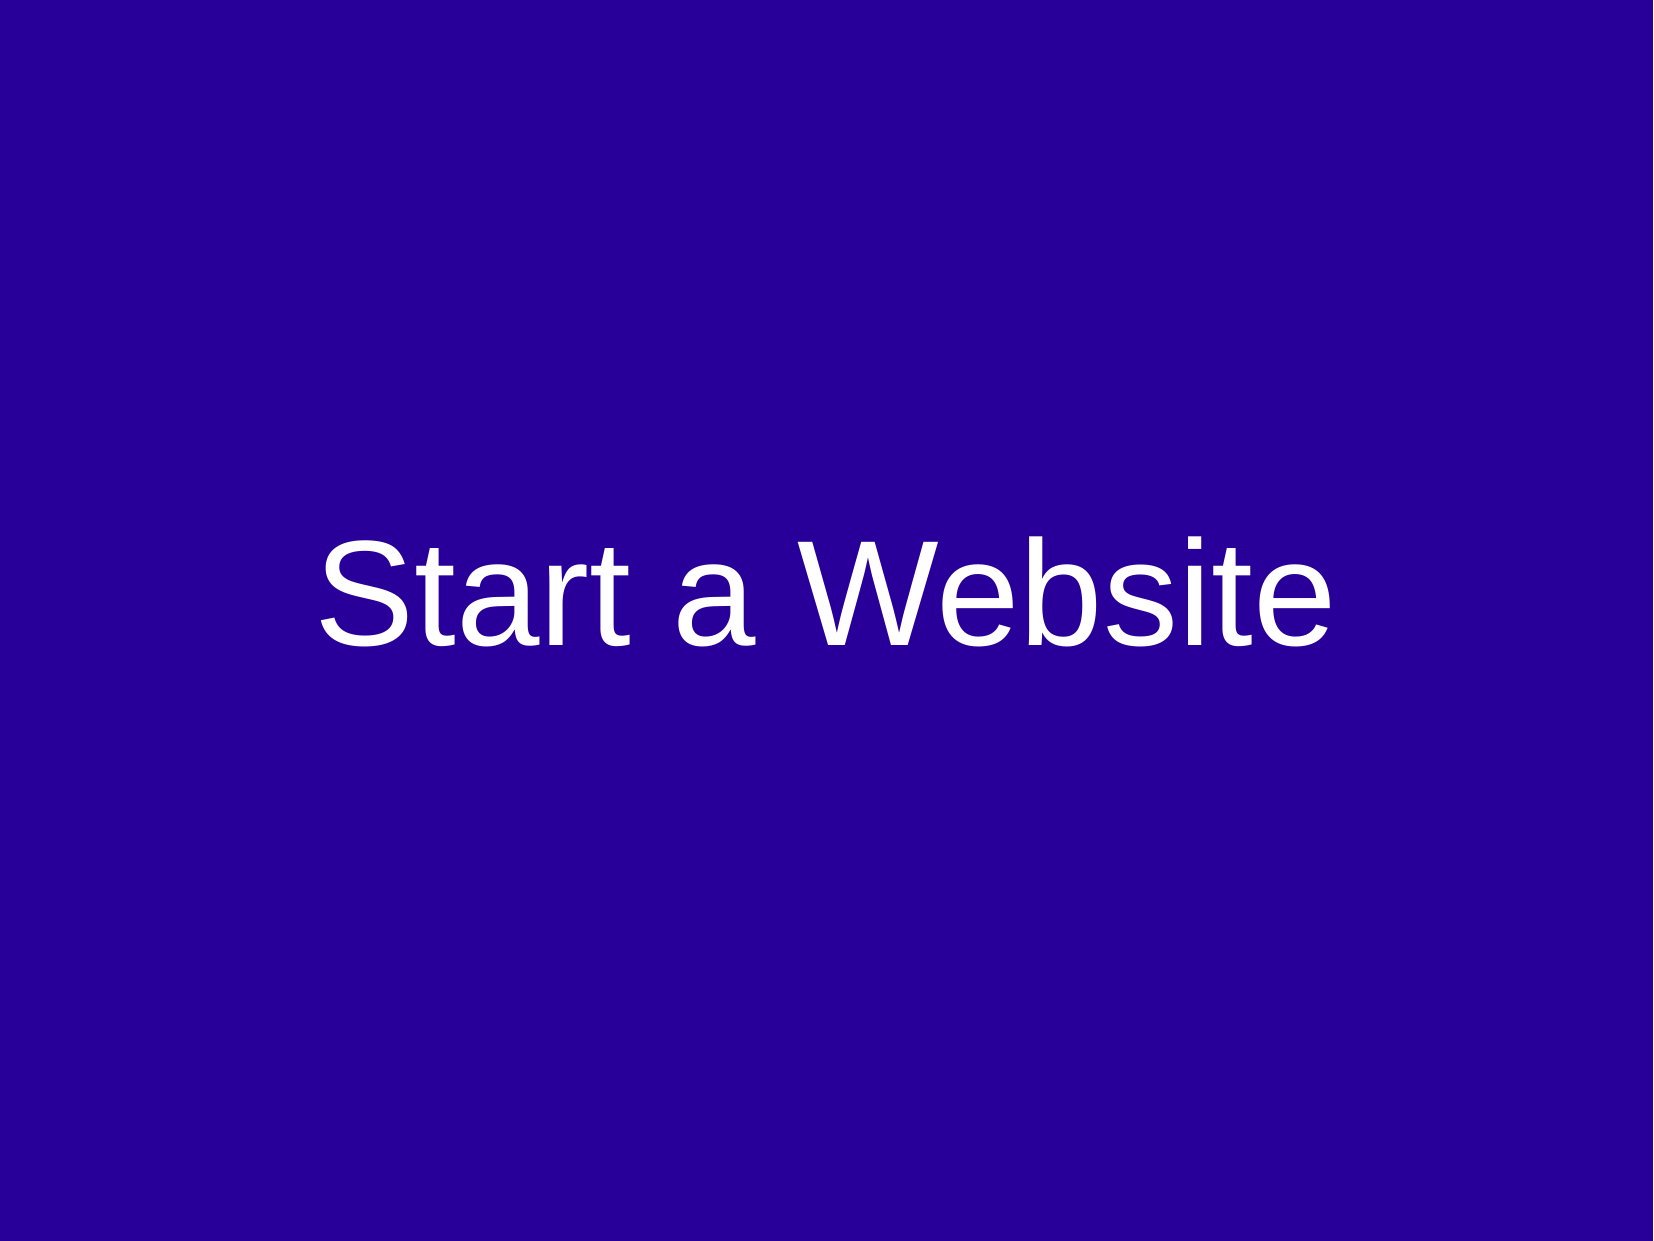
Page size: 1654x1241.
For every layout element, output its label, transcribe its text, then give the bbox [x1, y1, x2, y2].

subtitle Start a Website [82, 191, 1571, 996]
